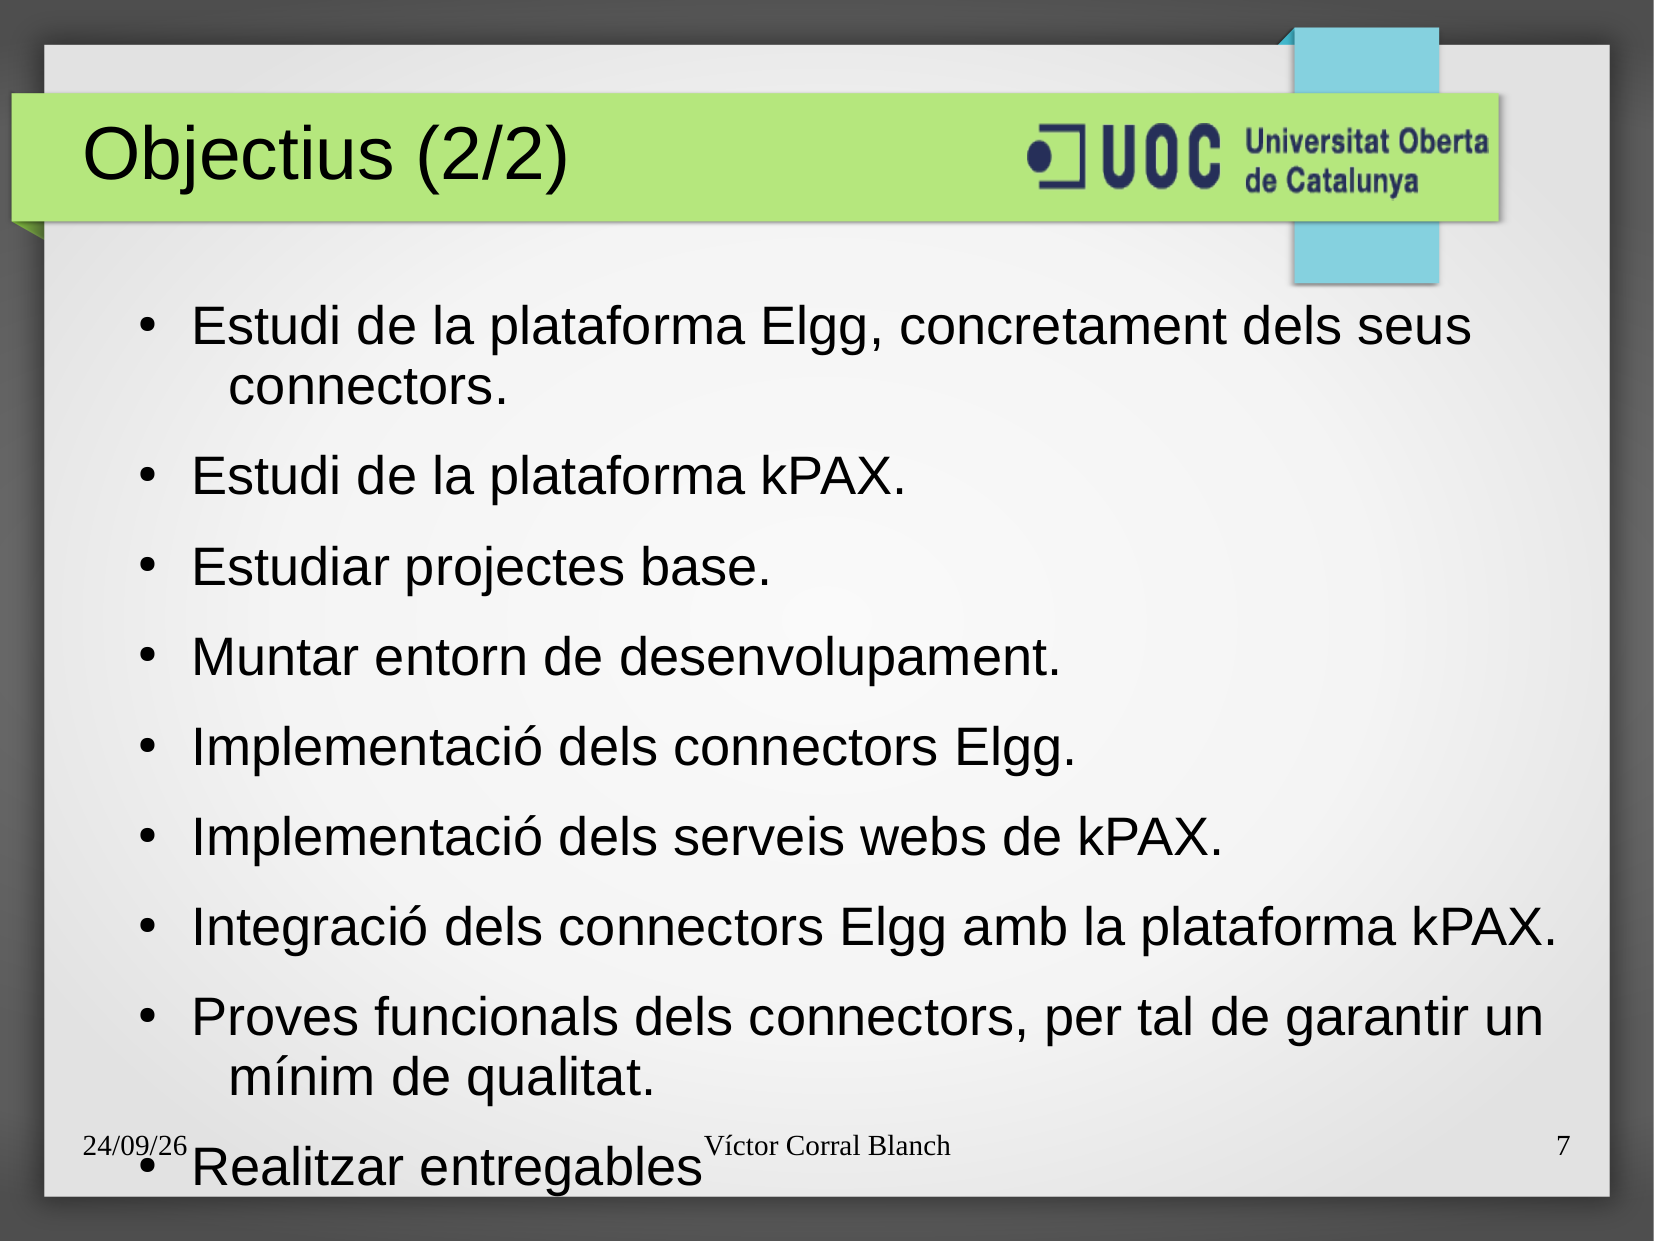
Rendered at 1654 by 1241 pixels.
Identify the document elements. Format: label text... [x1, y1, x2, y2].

picture [0, 0, 1654, 1241]
list Estudi de la plataforma Elgg, concretament dels seus connectors. Estudi de la plataforma kPAX. Estudiar projectes base. Muntar entorn de desenvolupament. Implementació dels connectors Elgg. Implementació dels serveis webs de kPAX. Integració dels connectors Elgg amb la plataforma kPAX. Proves funcionals dels connectors, per tal de garantir un mínim de qualitat. Realitzar entregables [82, 295, 1571, 1015]
title Objectius (2/2) [82, 94, 1016, 213]
